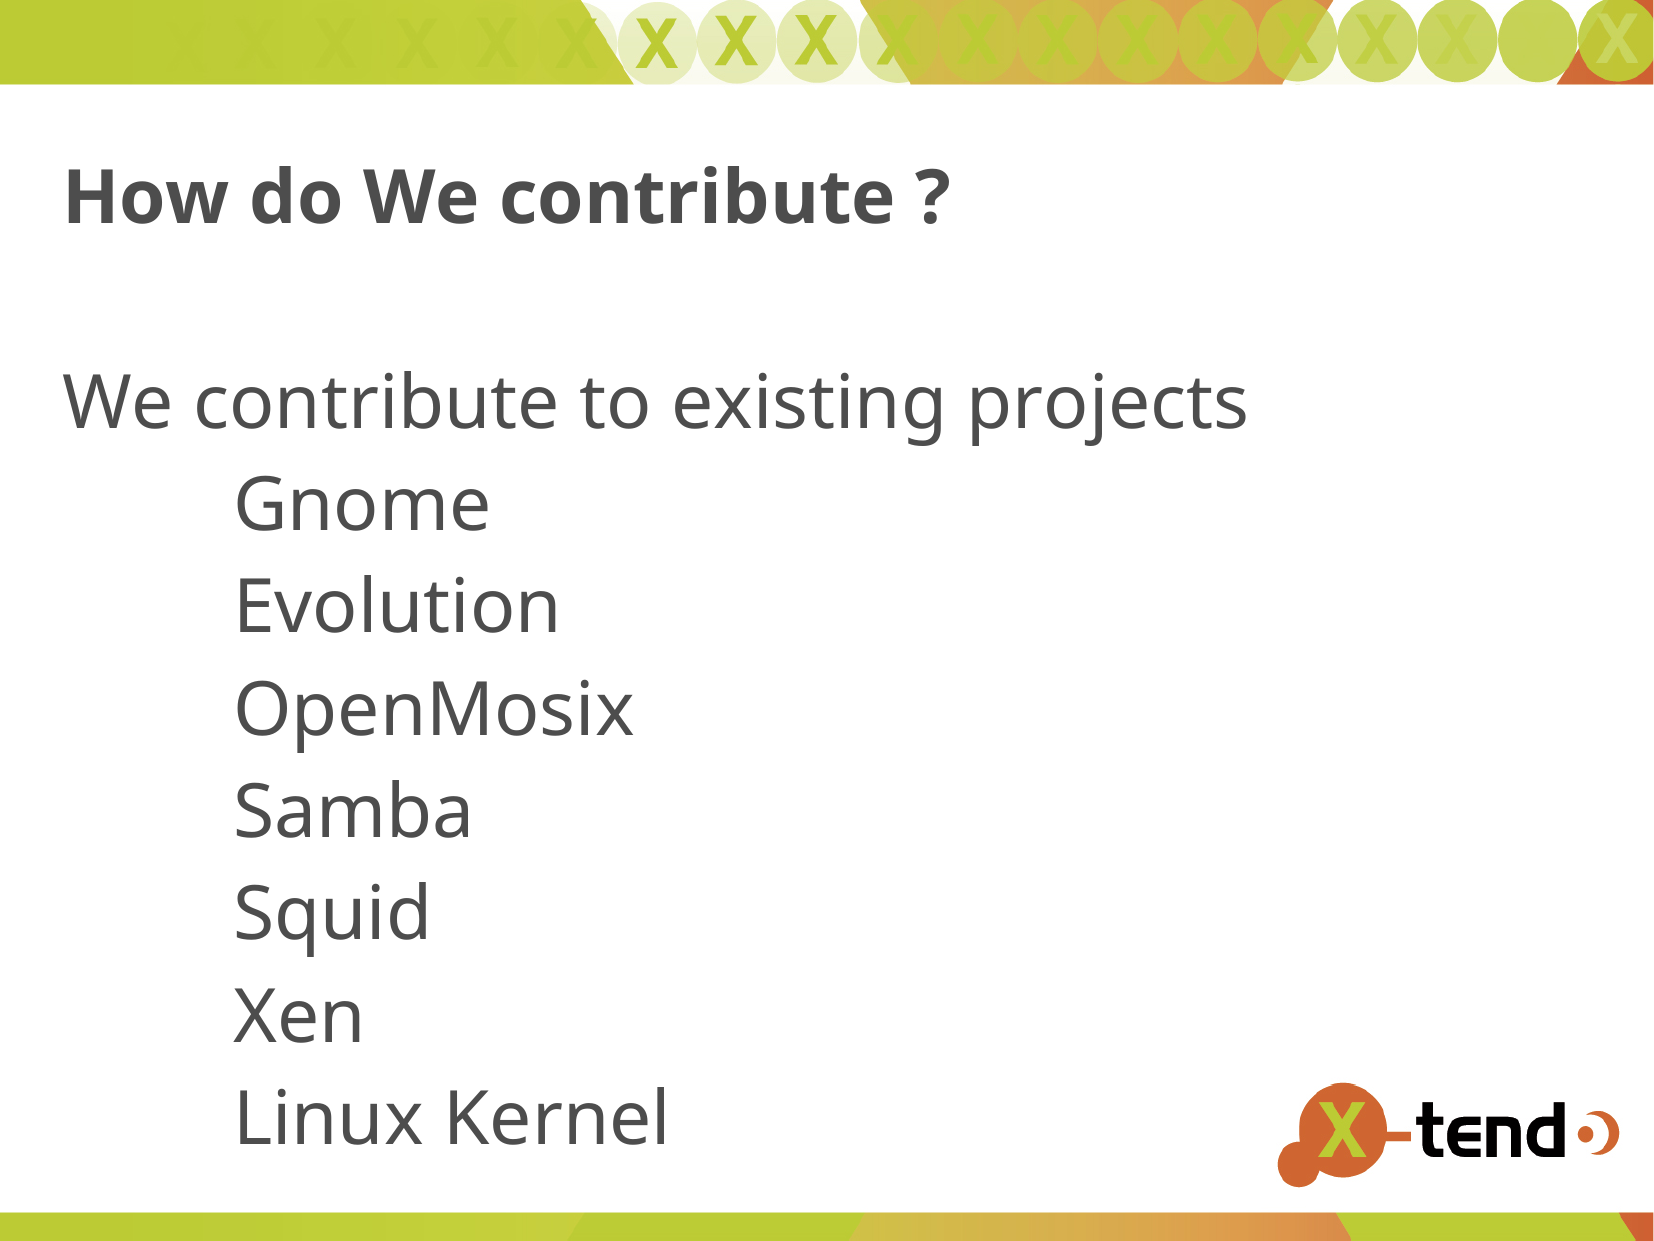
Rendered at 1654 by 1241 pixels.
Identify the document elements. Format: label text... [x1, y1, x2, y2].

text_box How do We contribute ? We contribute to existing projects Gnome Evolution OpenMosix Samba Squid Xen Linux Kernel [47, 135, 1412, 1241]
picture [0, 0, 1654, 1241]
